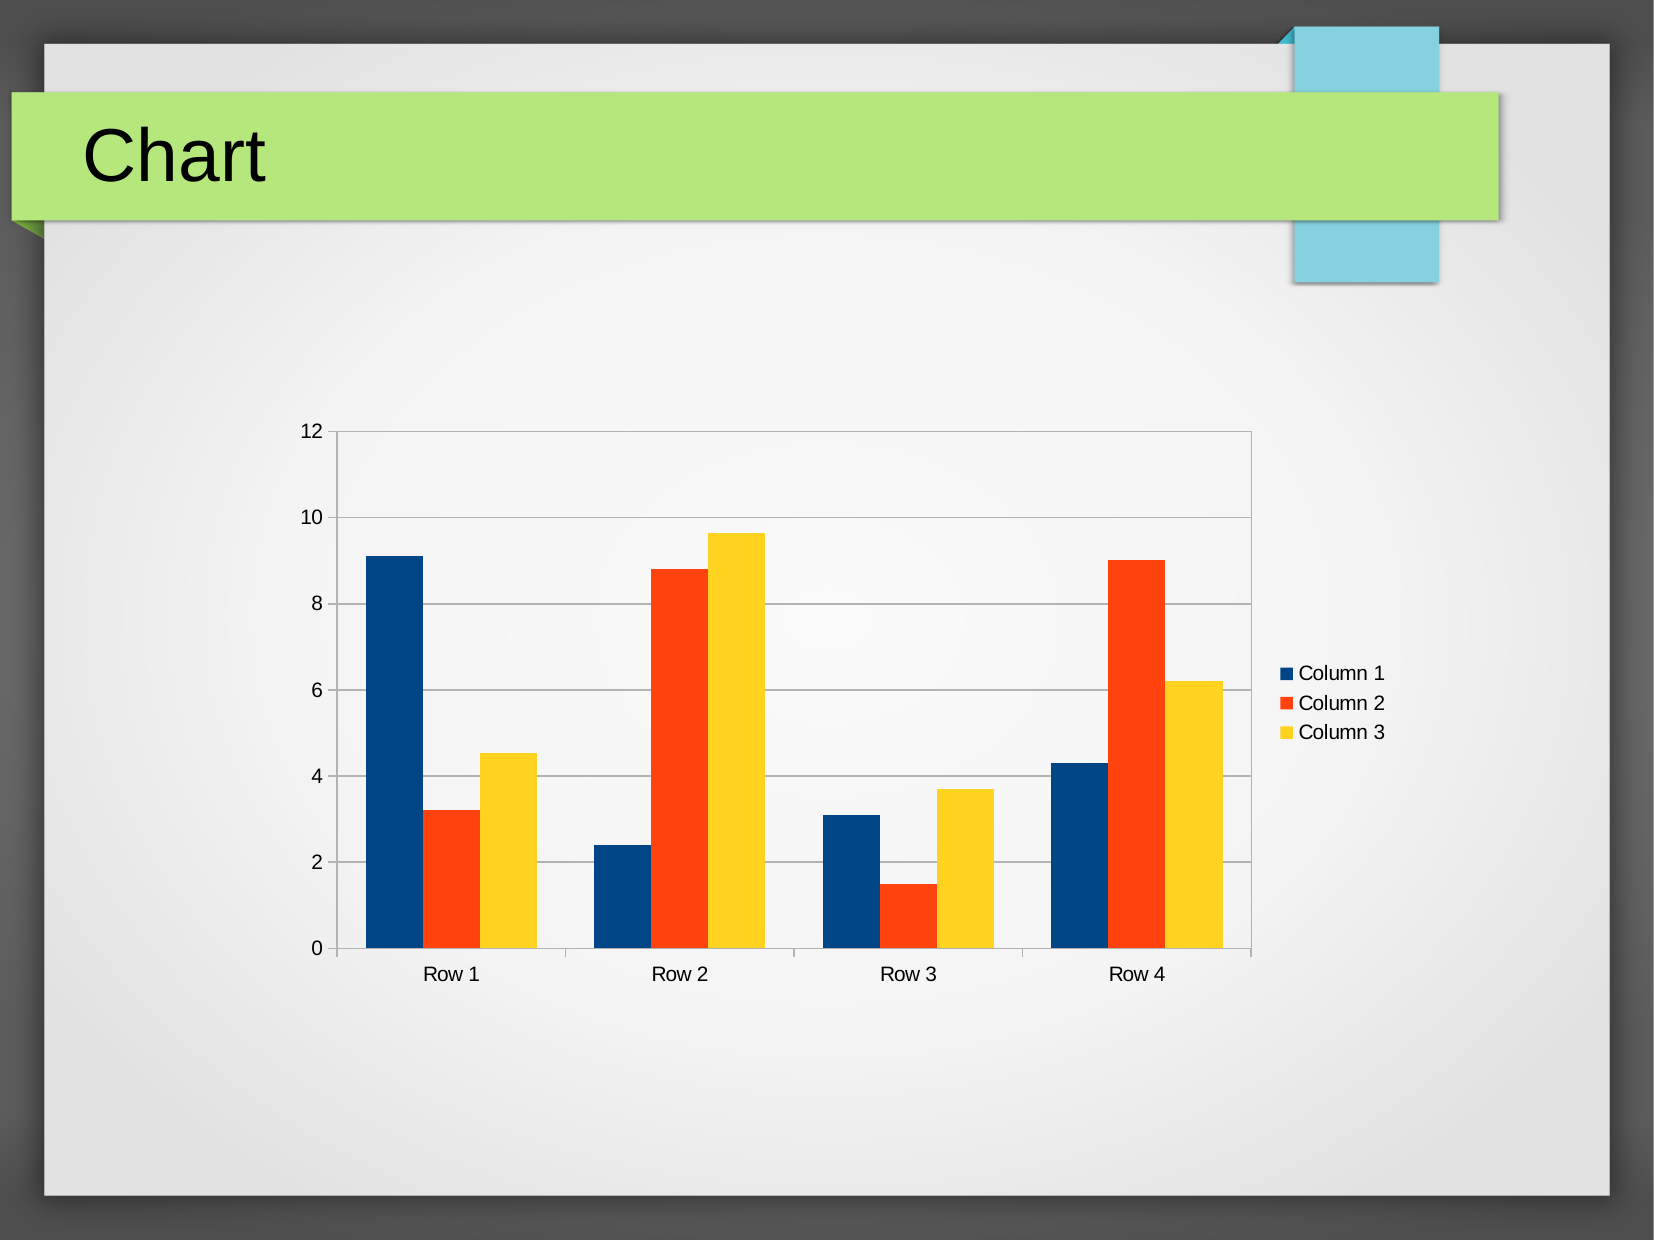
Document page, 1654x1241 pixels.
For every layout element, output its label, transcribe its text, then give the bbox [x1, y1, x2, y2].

text_box Chart [82, 94, 1264, 213]
chart [277, 408, 1405, 999]
picture [0, 0, 1654, 1240]
